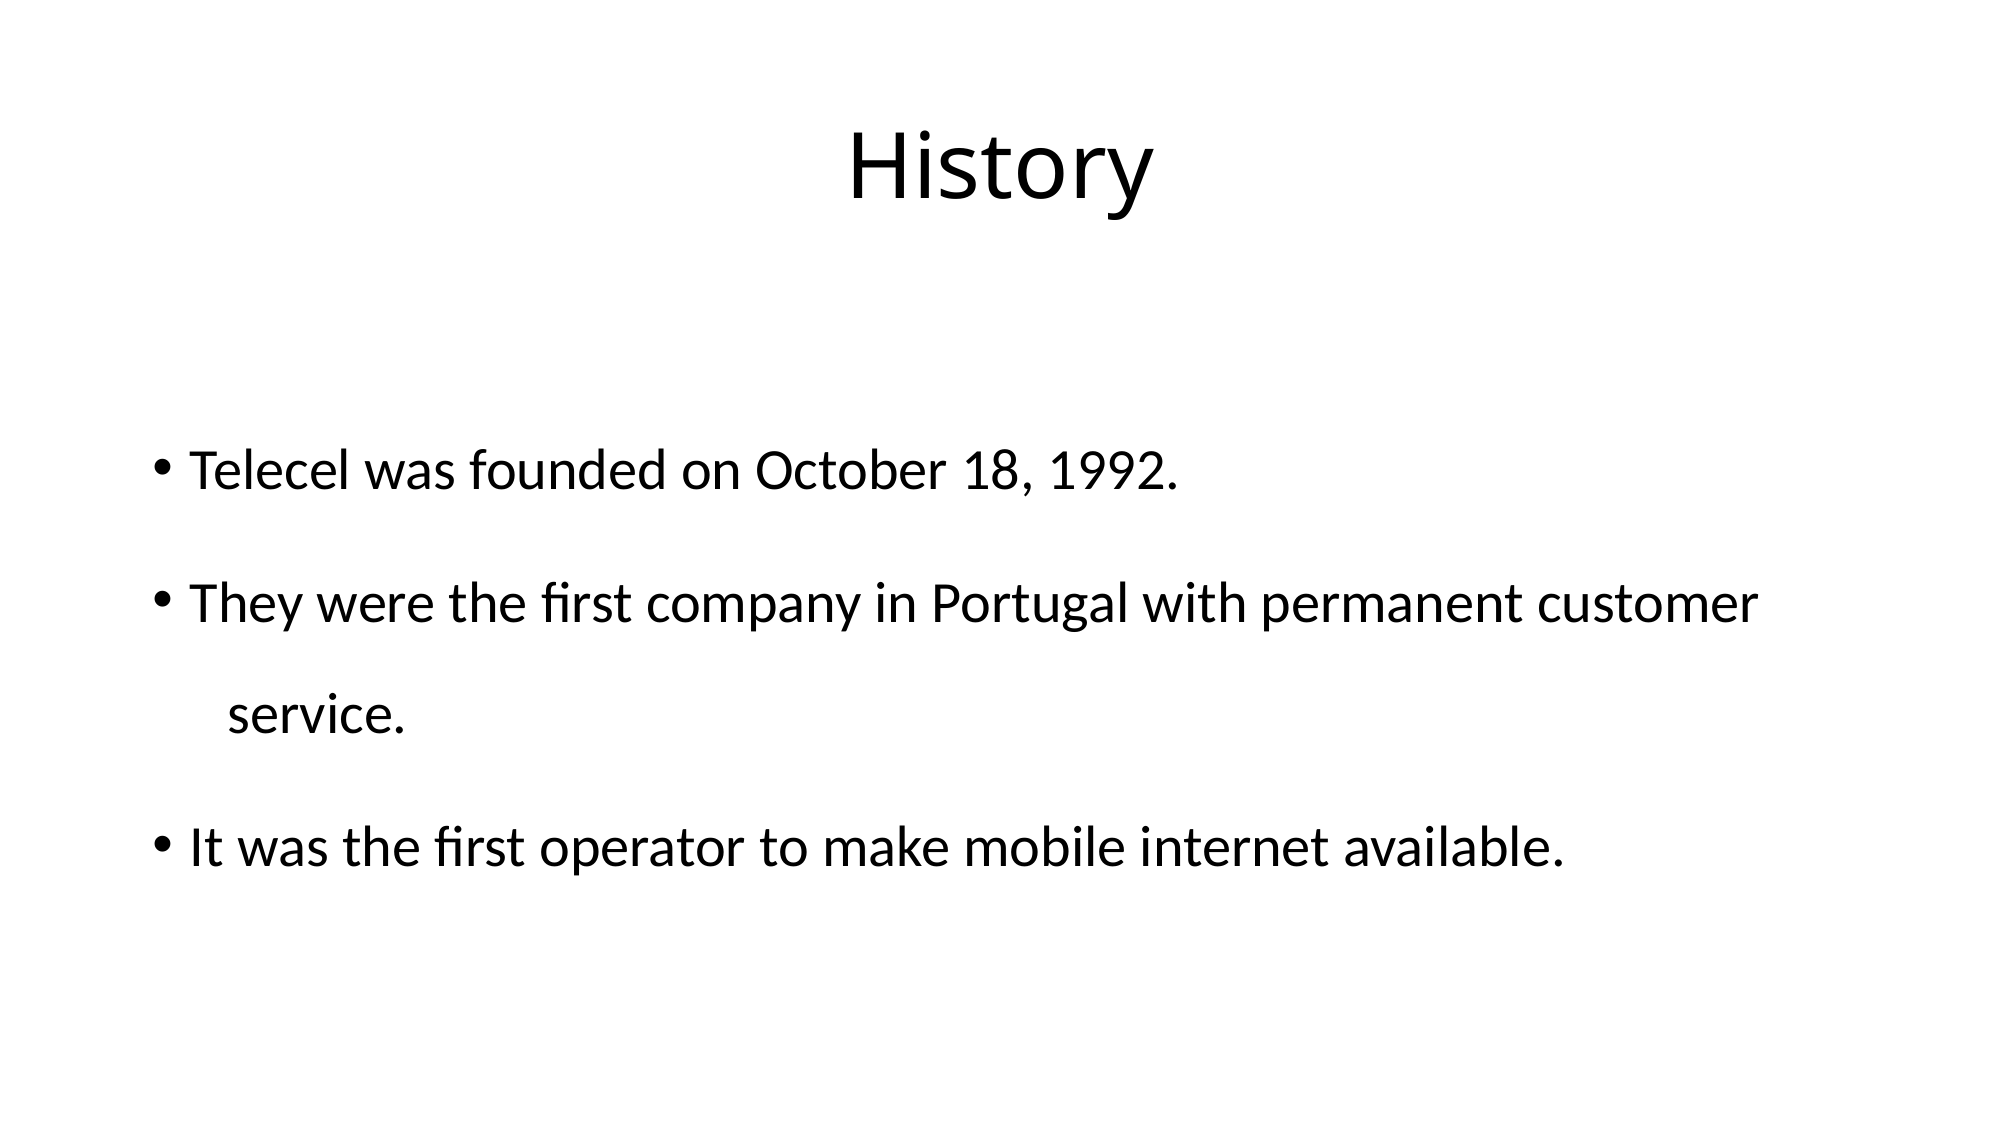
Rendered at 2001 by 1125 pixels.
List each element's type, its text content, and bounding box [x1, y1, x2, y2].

title History [137, 59, 1863, 278]
list Telecel was founded on October 18, 1992. They were the first company in Portugal with permanent customer service. It was the first operator to make mobile internet available. [137, 381, 1863, 938]
